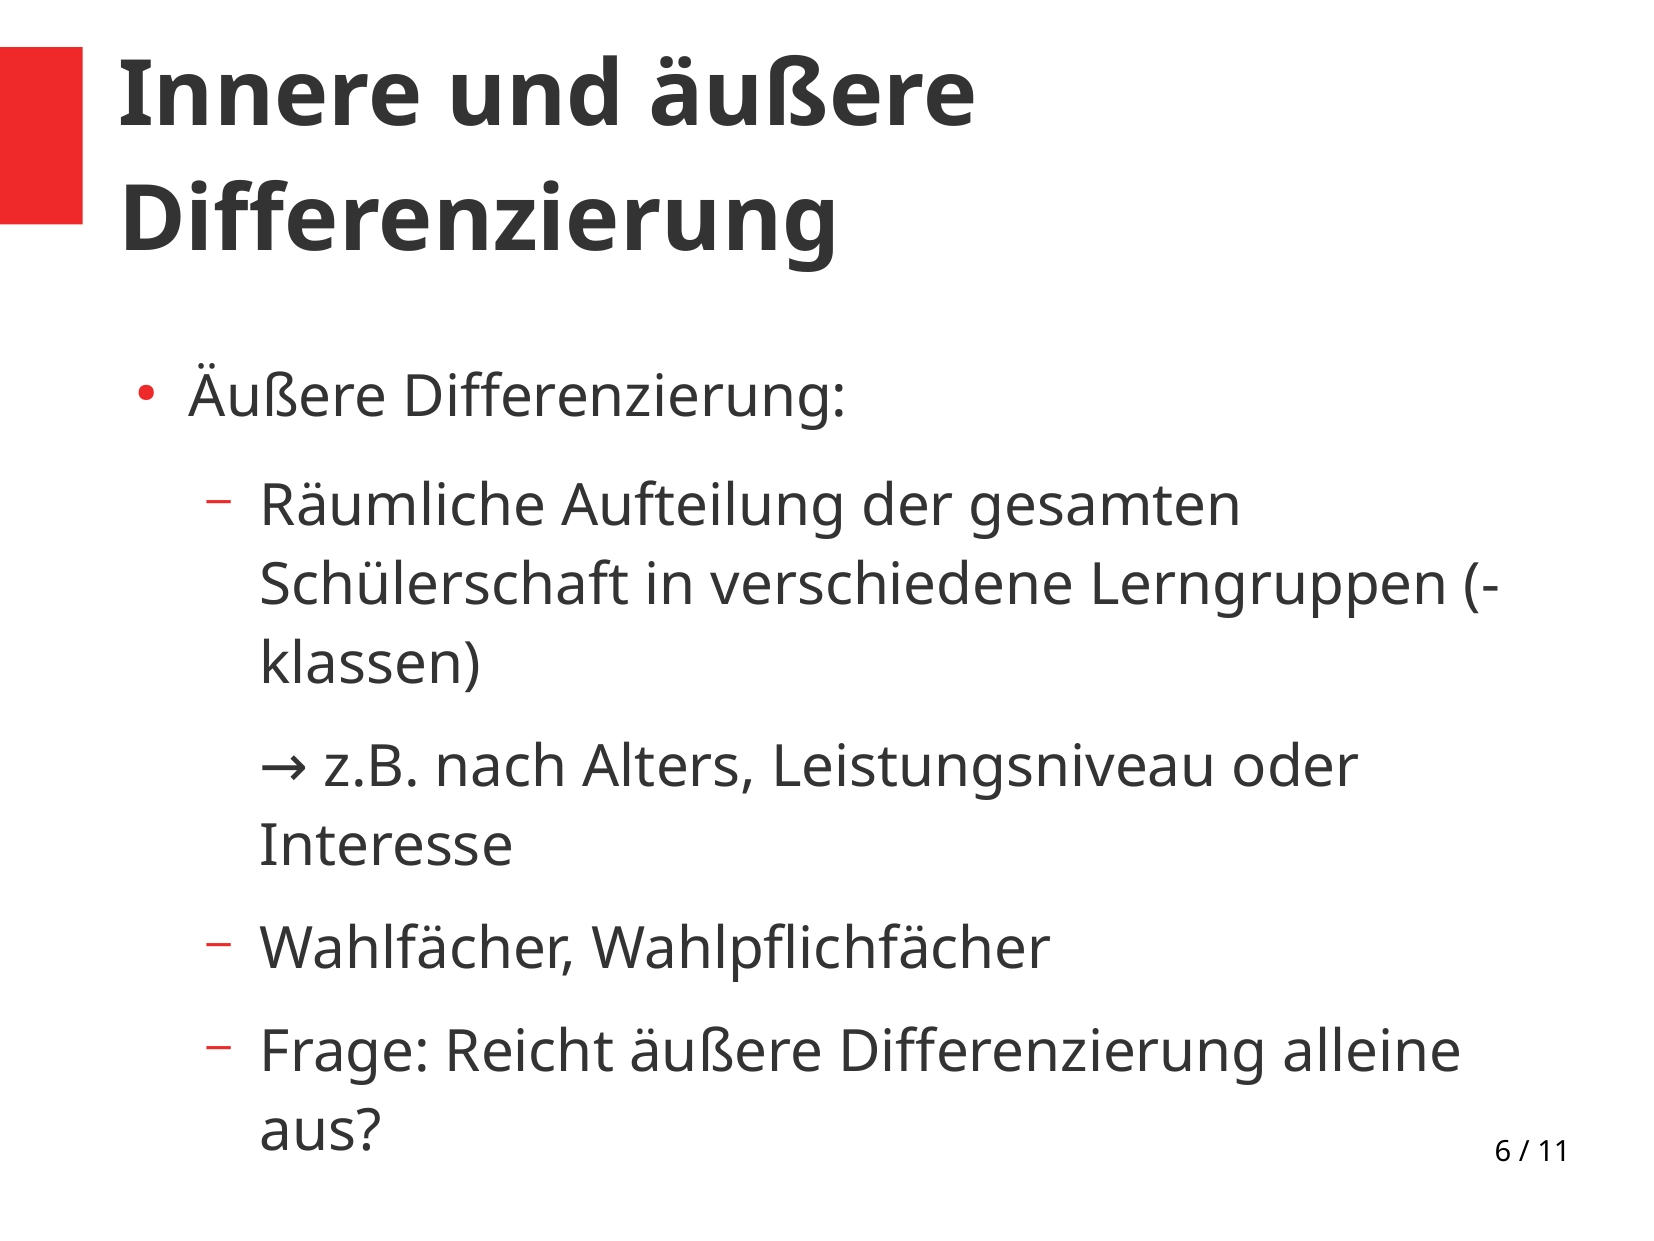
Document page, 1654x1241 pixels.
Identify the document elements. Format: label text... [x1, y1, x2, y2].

list Äußere Differenzierung: Räumliche Aufteilung der gesamten Schülerschaft in verschiedene Lerngruppen (-klassen) → z.B. nach Alters, Leistungsniveau oder Interesse Wahlfächer, Wahlpflichfächer Frage: Reicht äußere Differenzierung alleine aus? [118, 354, 1536, 1074]
title Innere und äußere Differenzierung [118, 28, 1571, 278]
